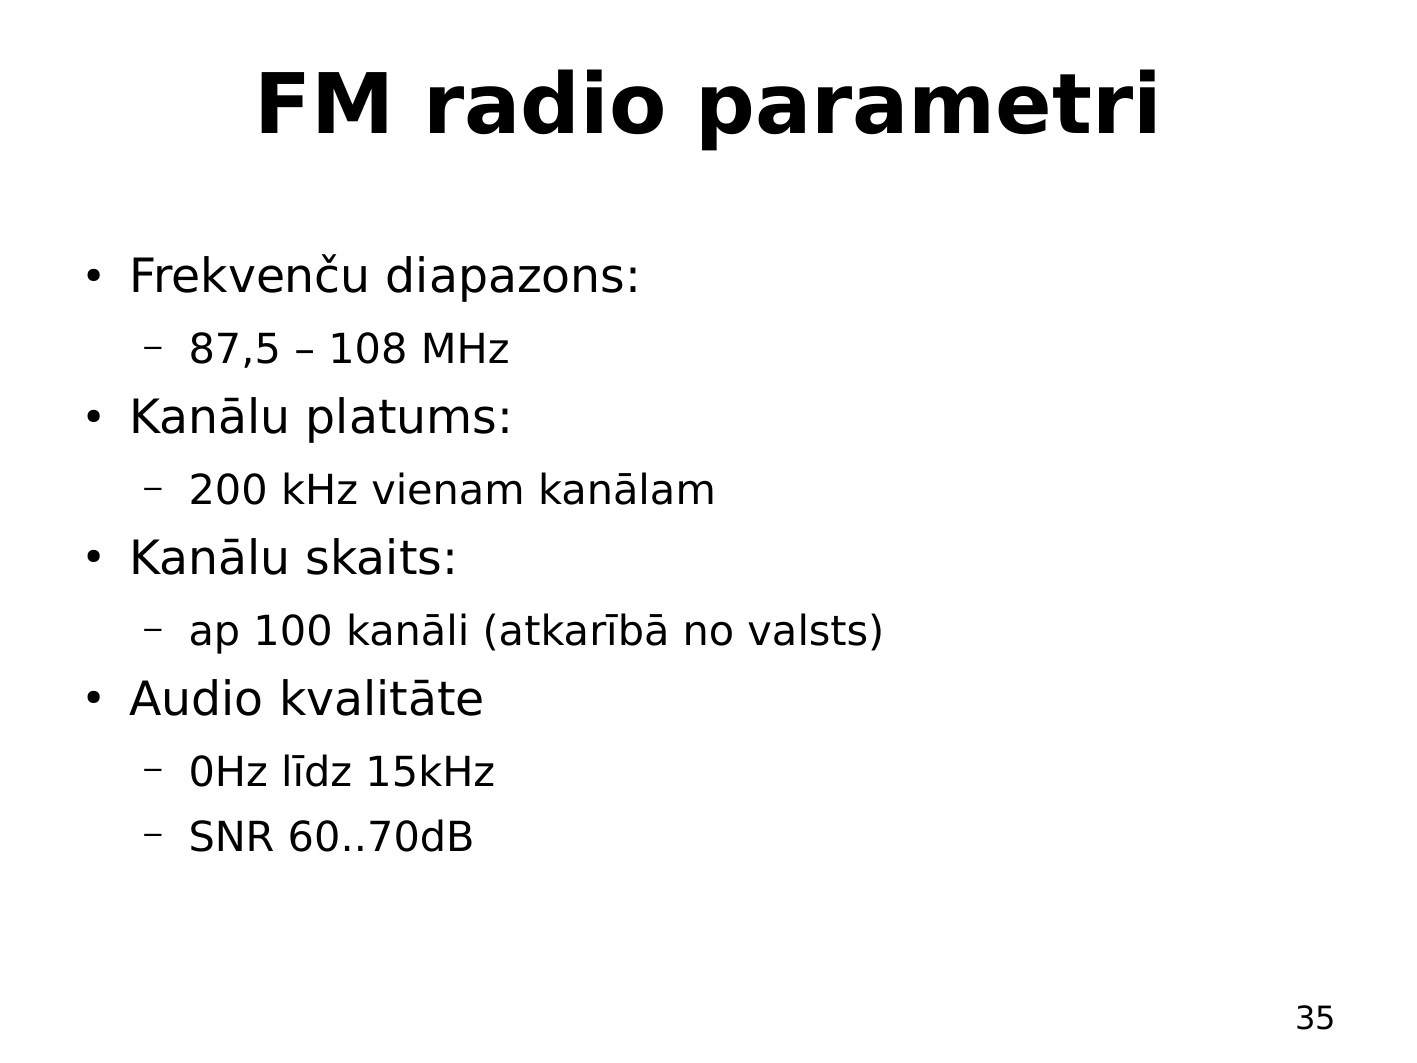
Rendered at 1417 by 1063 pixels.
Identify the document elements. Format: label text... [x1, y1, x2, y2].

title FM radio parametri [70, 42, 1346, 168]
list Frekvenču diapazons: 87,5 – 108 MHz Kanālu platums: 200 kHz vienam kanālam Kanālu skaits: ap 100 kanāli (atkarībā no valsts) Audio kvalitāte 0Hz līdz 15kHz SNR 60..70dB [70, 248, 1346, 865]
